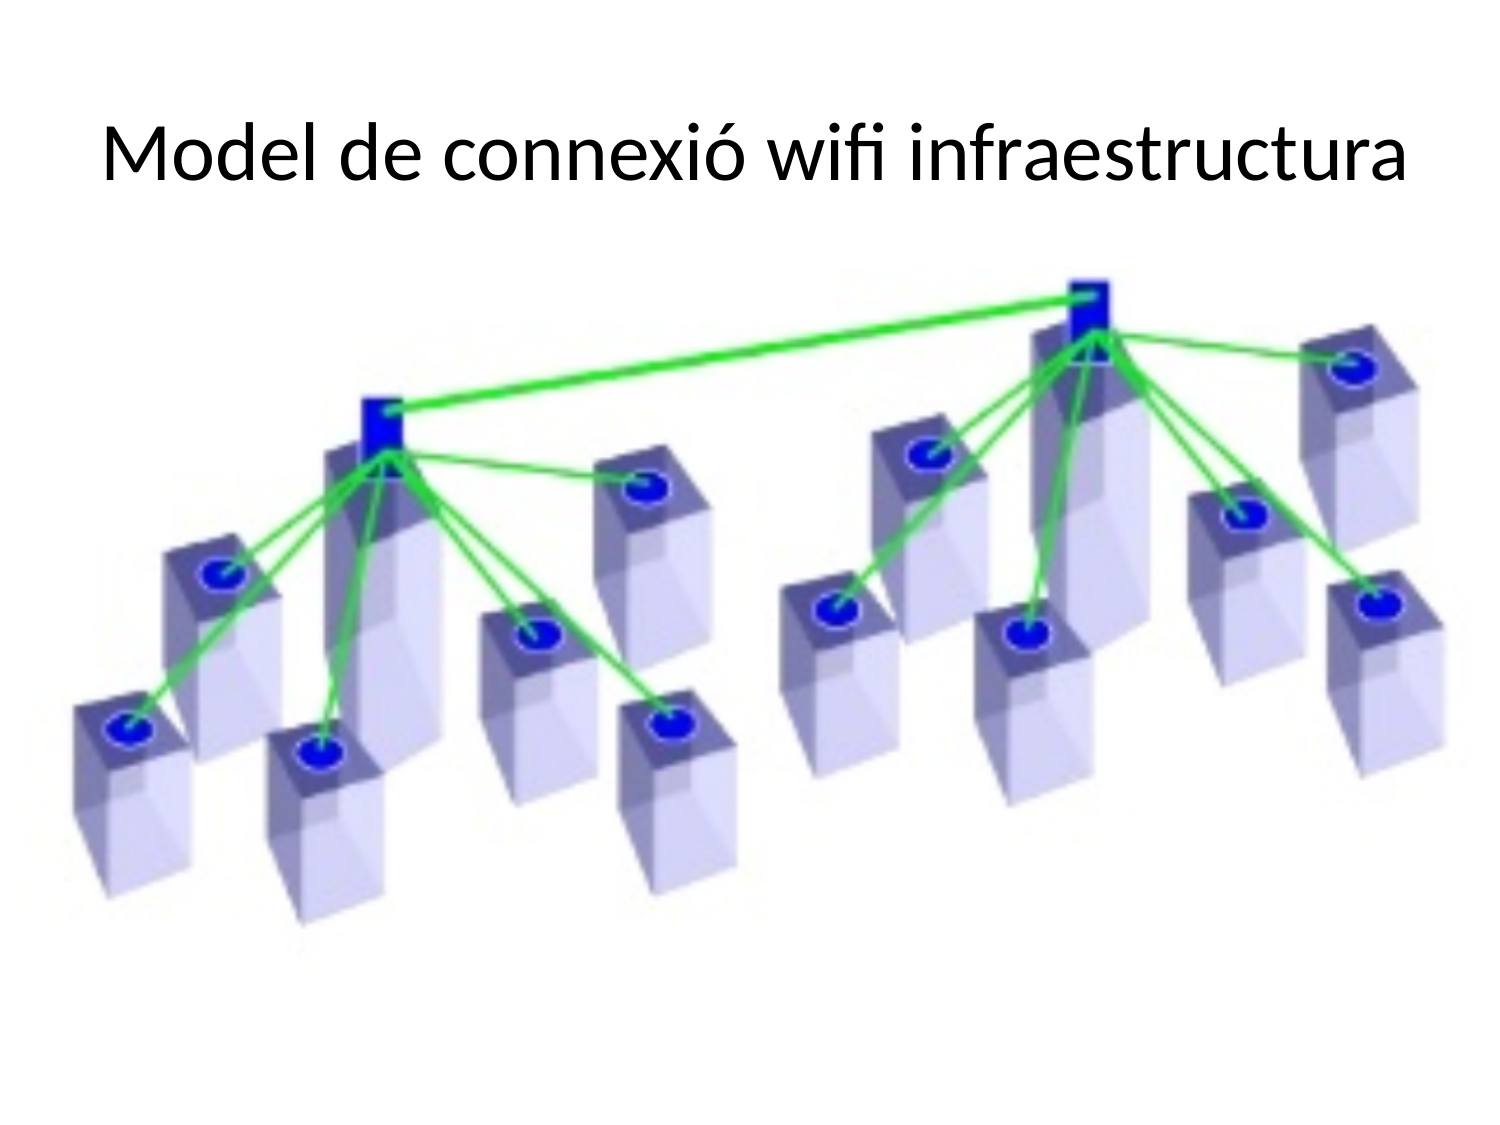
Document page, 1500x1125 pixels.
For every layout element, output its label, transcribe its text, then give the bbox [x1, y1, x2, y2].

picture [21, 267, 1477, 1011]
text_box Model de connexió wifi infraestructura [76, 90, 1435, 232]
